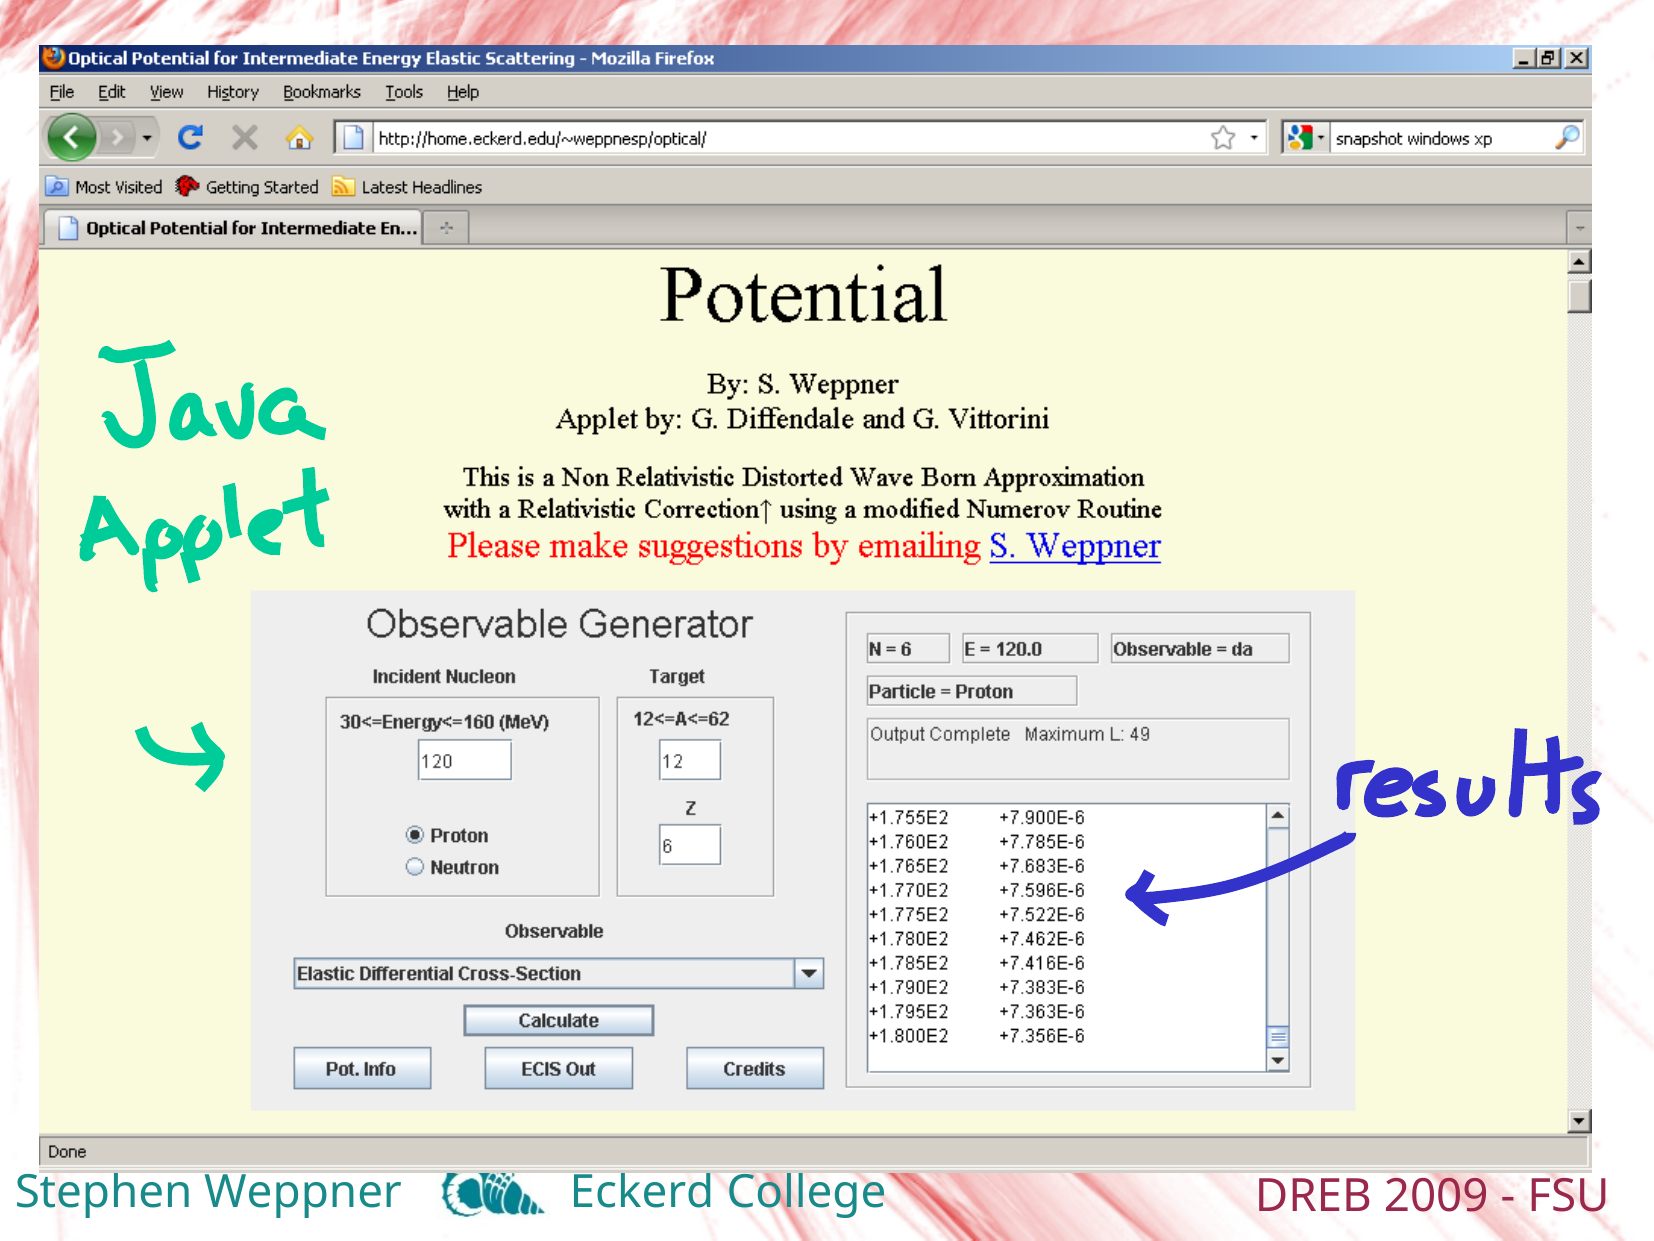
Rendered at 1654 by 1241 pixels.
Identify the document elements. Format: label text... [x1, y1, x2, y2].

text_box Stephen Weppner Eckerd College [0, 1147, 889, 1225]
picture [0, 0, 1654, 1241]
text_box DREB 2009 - FSU [1240, 1151, 1644, 1228]
